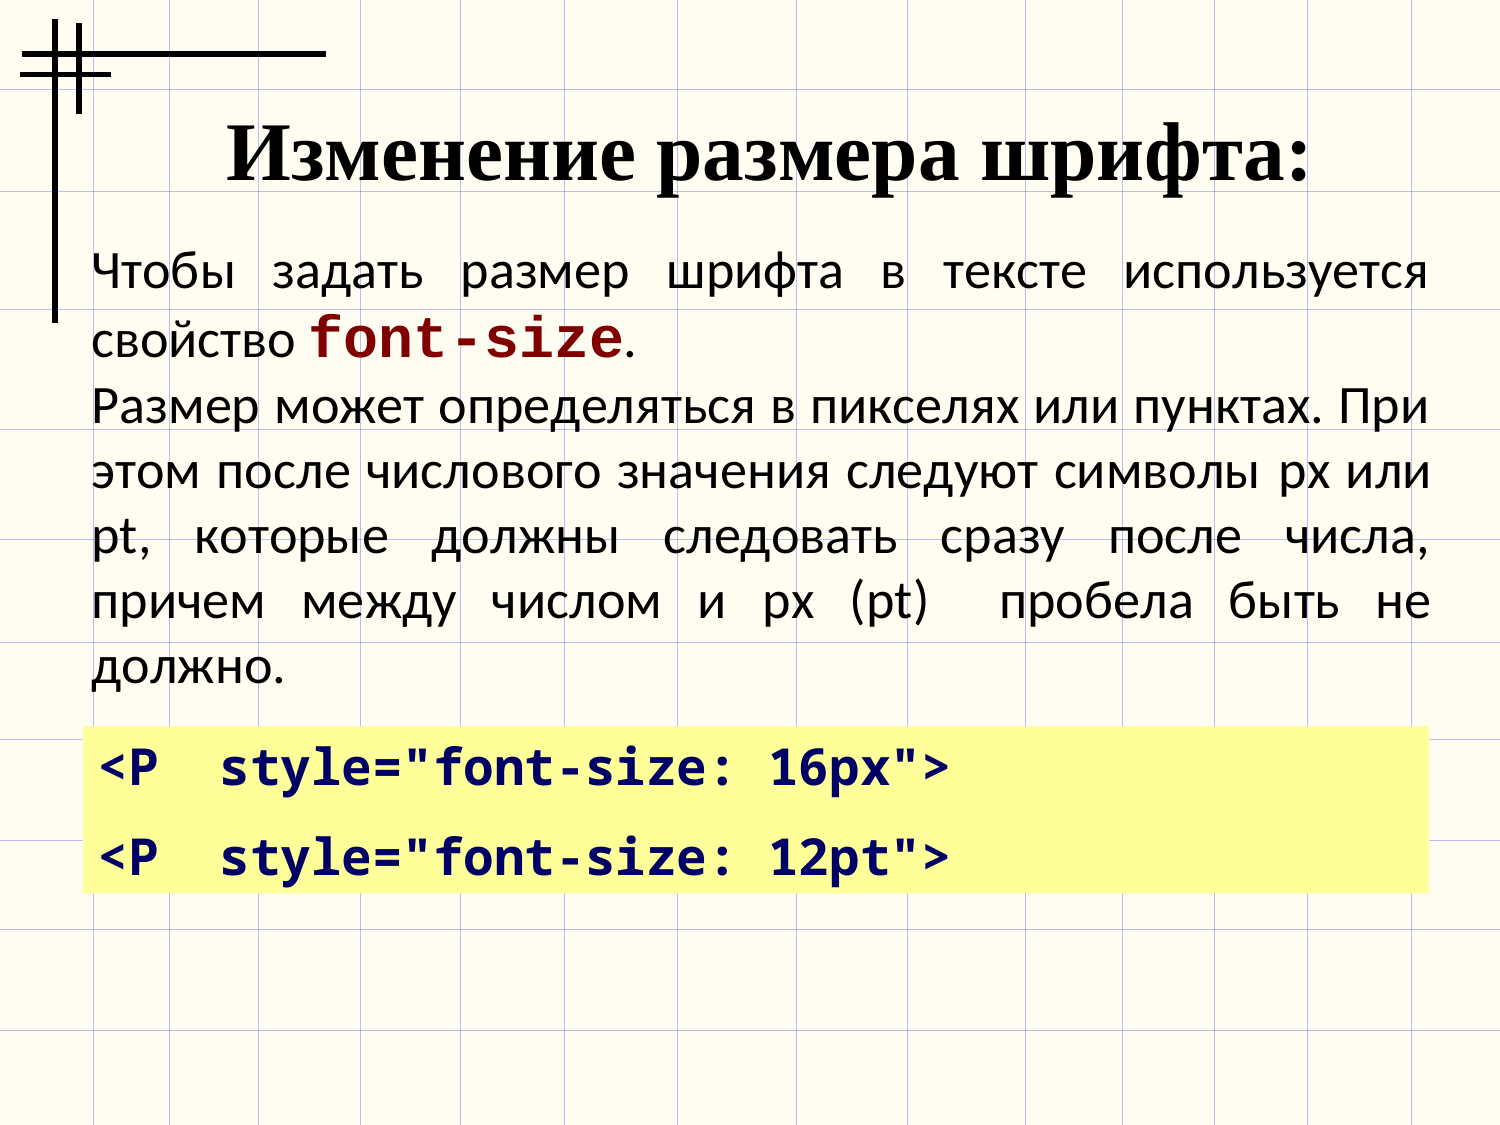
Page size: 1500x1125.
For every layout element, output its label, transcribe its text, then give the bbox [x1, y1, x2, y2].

list <P style="font-size: 16px"> <P style="font-size: 12pt"> [82, 726, 1430, 894]
text_box Чтобы задать размер шрифта в тексте используется свойство font-size. Размер может определяться в пикселях или пунктах. При этом после числового значения следуют символы px или pt, которые должны следовать сразу после числа, причем между числом и px (pt) пробела быть не должно. [76, 226, 1447, 702]
title Изменение размера шрифта: [75, 75, 1426, 221]
